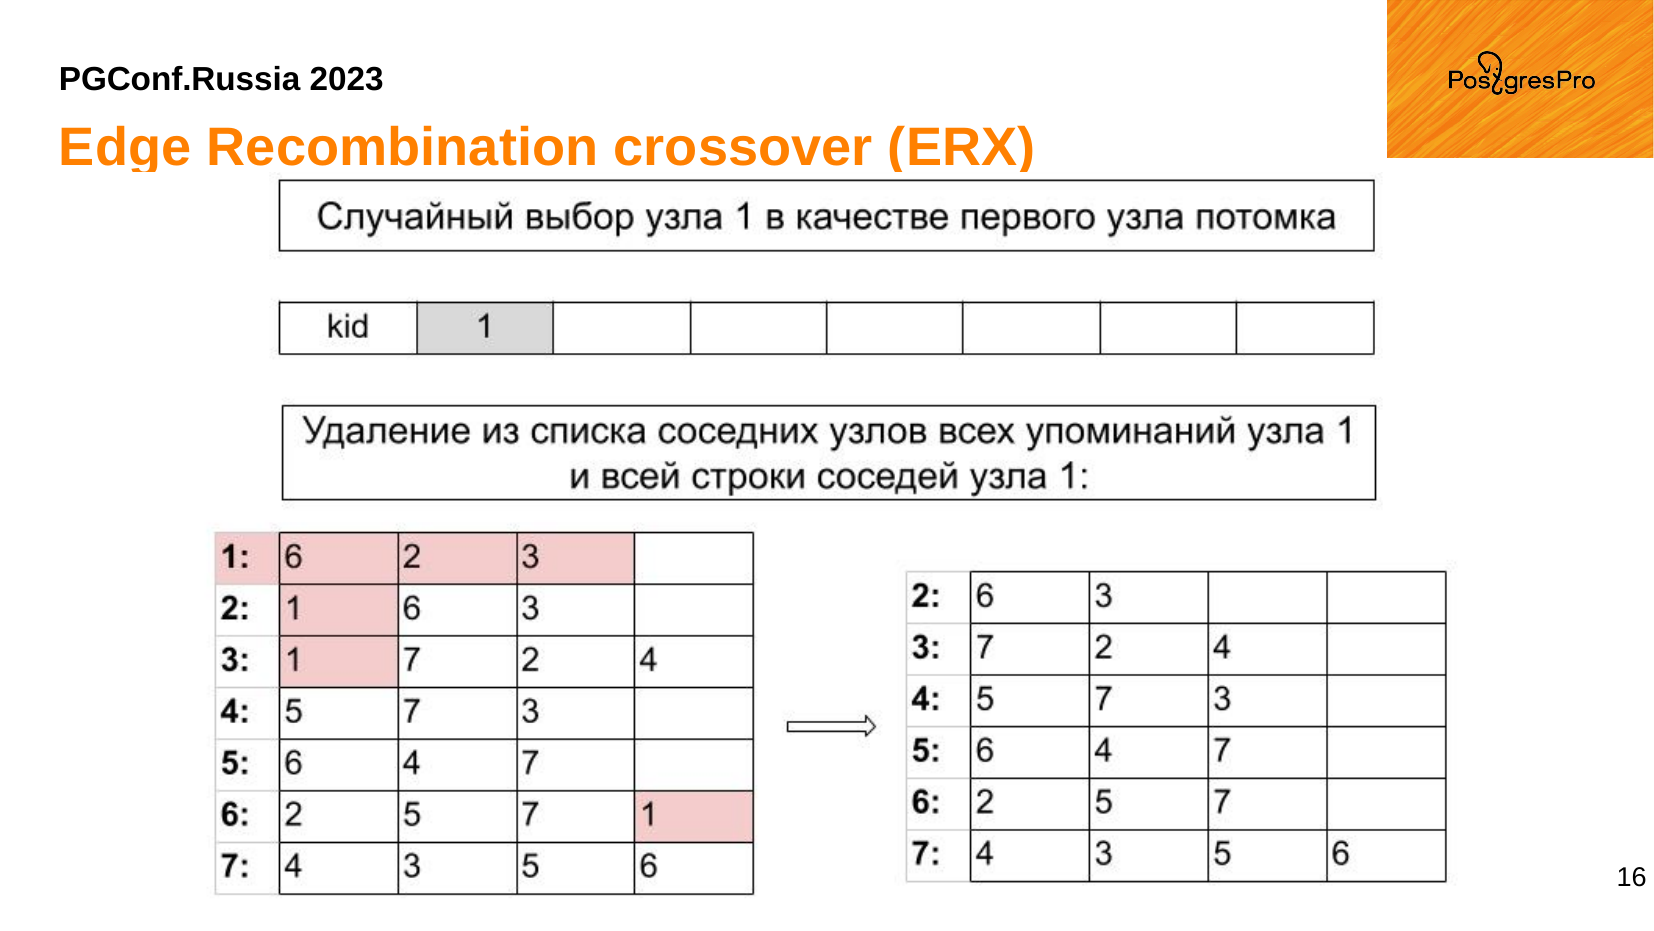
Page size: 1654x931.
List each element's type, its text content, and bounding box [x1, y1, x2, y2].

text_box Edge Recombination crossover (ERX) [58, 112, 1388, 175]
picture [1387, 0, 1654, 158]
slide_number <number> [1547, 859, 1647, 931]
text_box PGConf.Russia 2023 [58, 47, 1388, 107]
picture [107, 172, 1547, 914]
